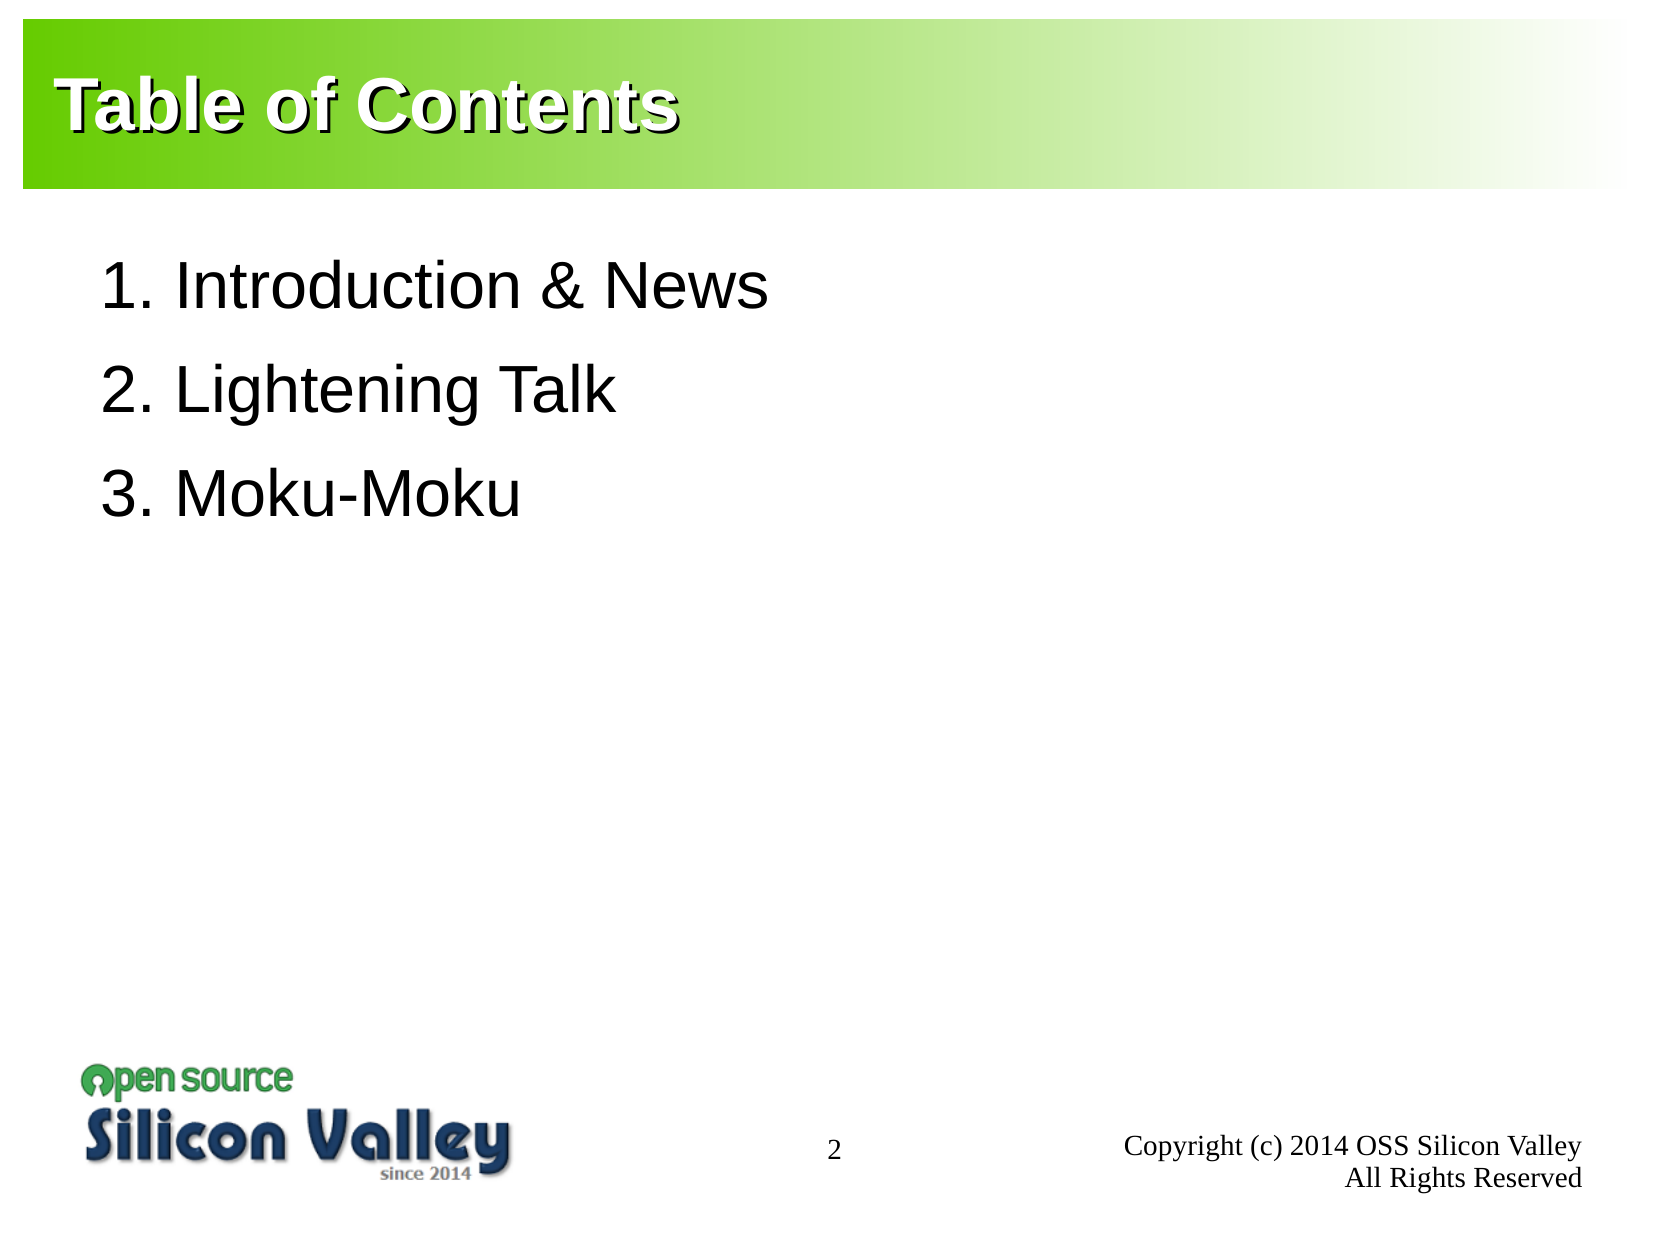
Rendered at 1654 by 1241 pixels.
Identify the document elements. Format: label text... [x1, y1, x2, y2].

picture [35, 1015, 567, 1213]
list Introduction & News Lightening Talk Moku-Moku [82, 248, 1571, 1067]
title Table of Contents [23, 19, 1630, 189]
